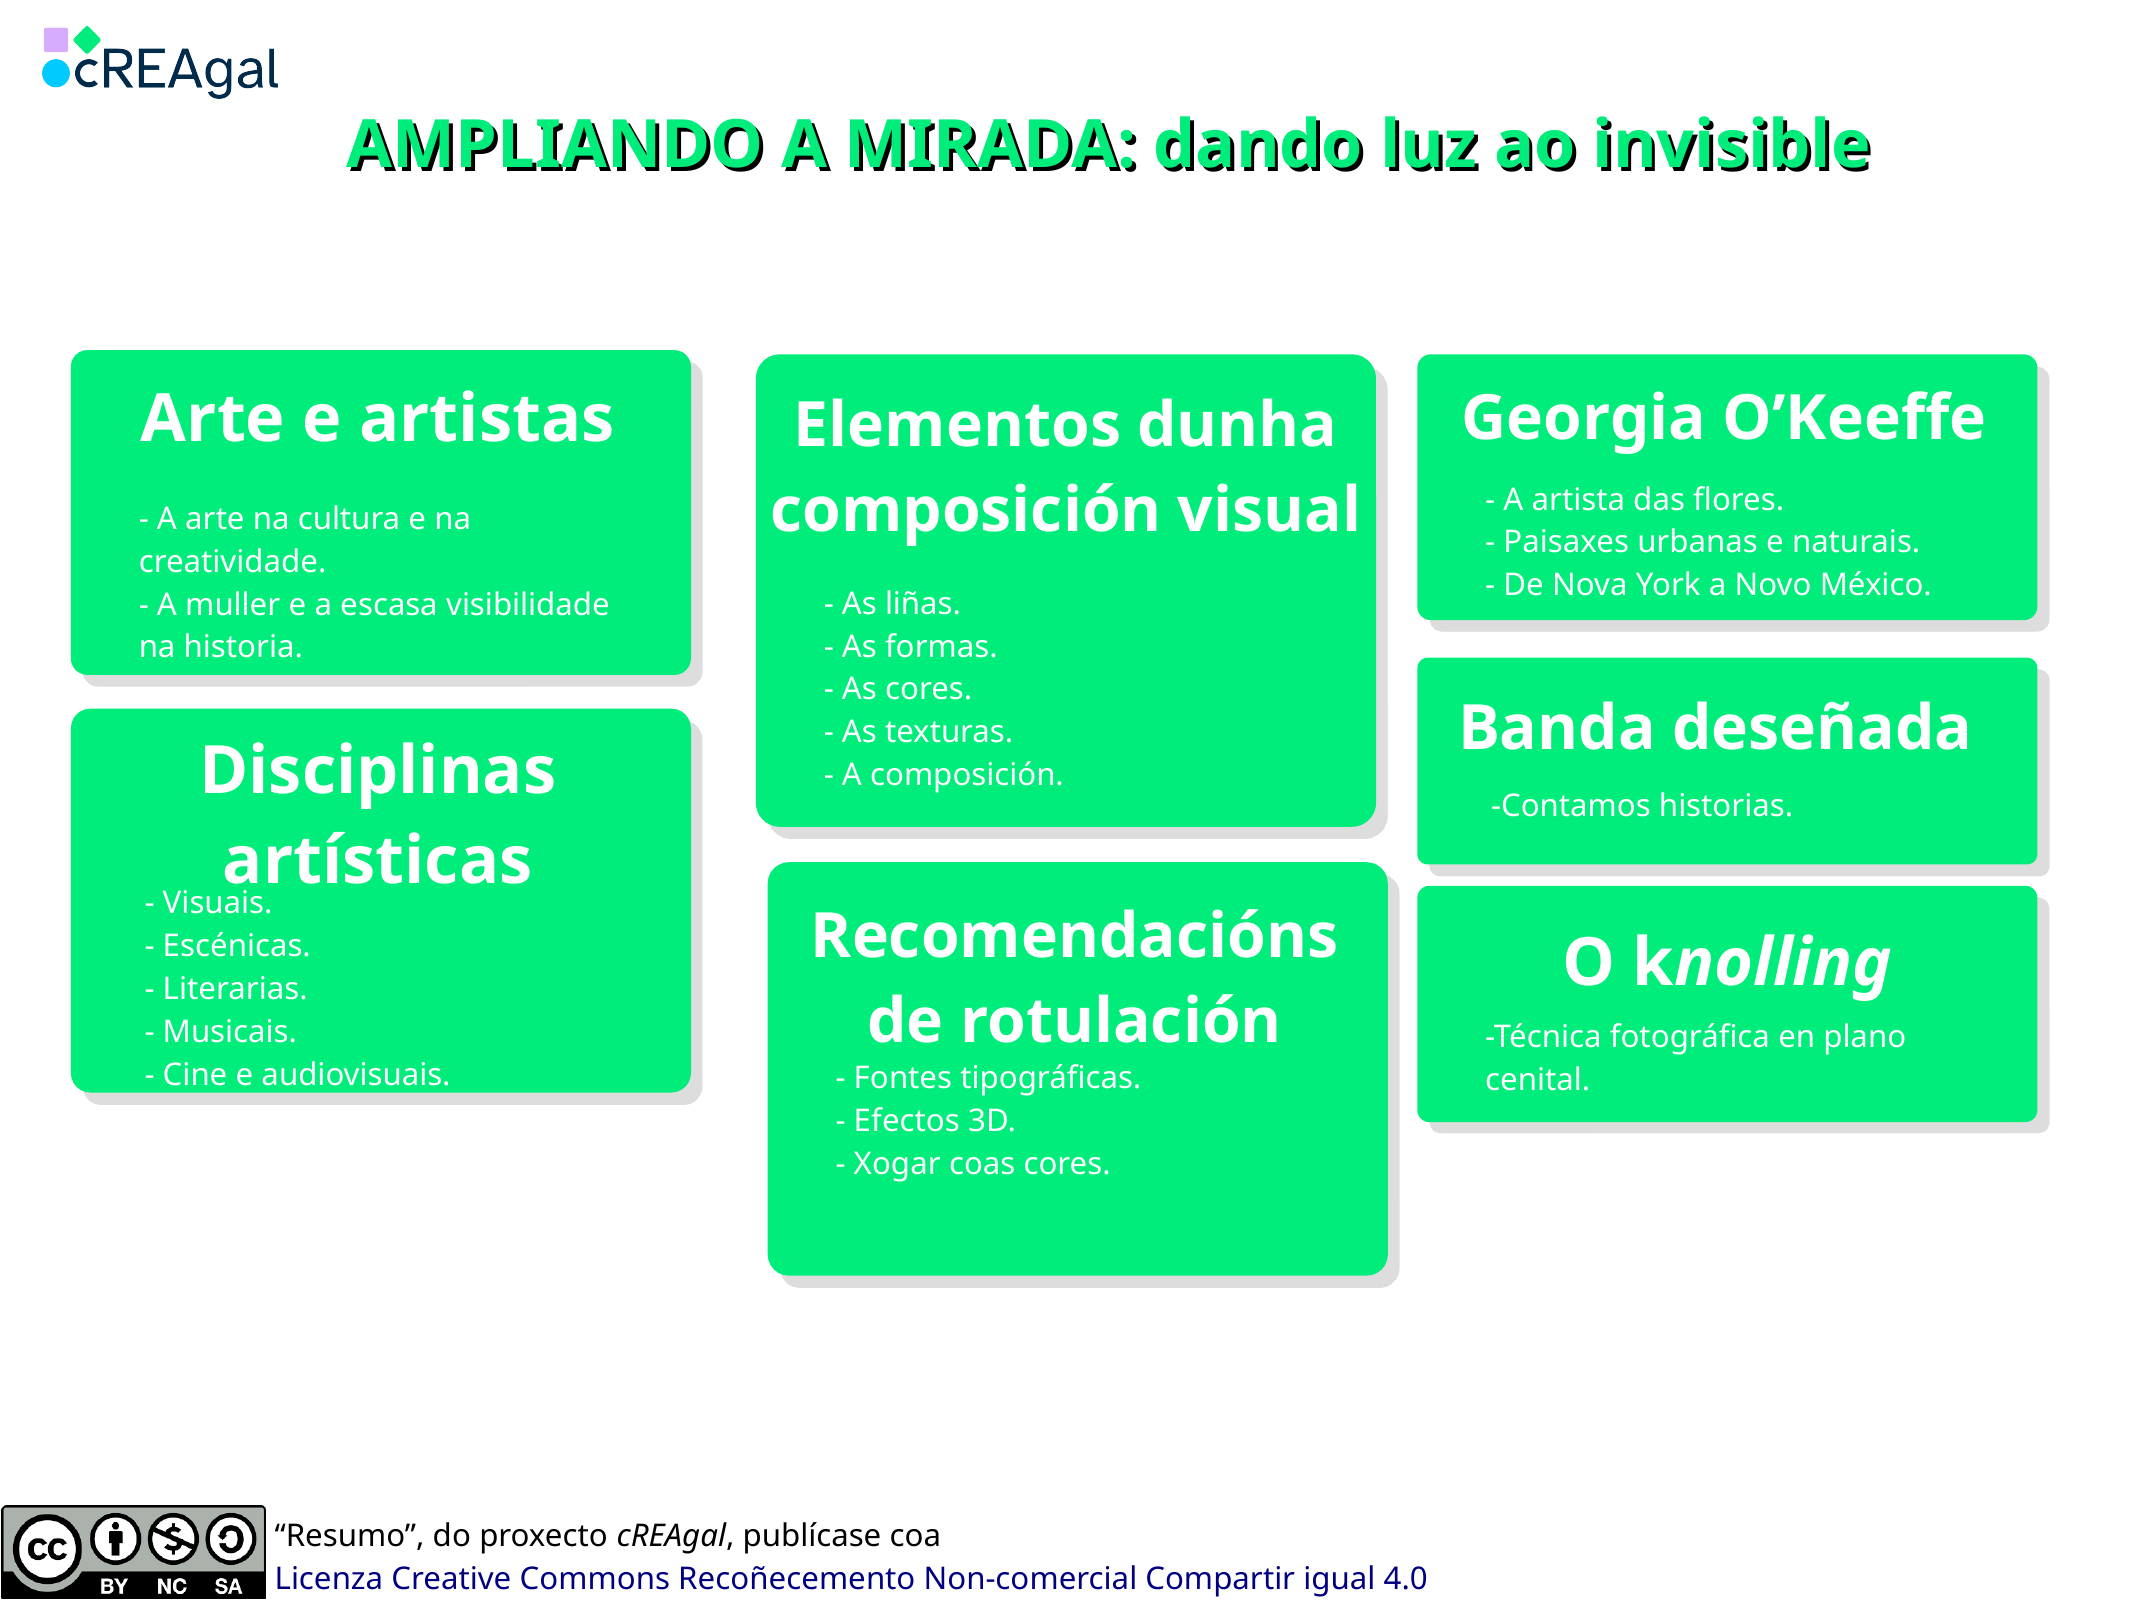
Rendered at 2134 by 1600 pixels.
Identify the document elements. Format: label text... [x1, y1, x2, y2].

text_box Georgia O’Keeffe [1399, 365, 2050, 458]
picture [1, 1505, 266, 1599]
text_box Recomendacións de rotulación [750, 882, 1400, 1054]
text_box [1417, 657, 2038, 865]
text_box - Fontes tipográficas. - Efectos 3D. - Xogar coas cores. [820, 1054, 1329, 1205]
text_box [70, 350, 692, 675]
text_box AMPLIANDO A MIRADA: dando luz ao invisible [295, 88, 1924, 319]
text_box Banda deseñada [1405, 675, 2026, 769]
text_box [755, 678, 1377, 827]
text_box Arte e artistas [82, 362, 674, 469]
text_box [1417, 354, 2038, 365]
text_box [767, 1054, 1388, 1276]
text_box O knolling [1505, 906, 1949, 1005]
text_box - As liñas. - As formas. - As cores. - As texturas. - A composición. [809, 678, 1317, 782]
text_box Elementos dunha composición visual [732, 372, 1400, 678]
text_box [767, 862, 1388, 882]
text_box [1417, 458, 2038, 621]
text_box [1417, 885, 2038, 1123]
text_box Disciplinas artísticas [82, 714, 674, 895]
picture [42, 26, 278, 99]
text_box -Técnica fotográfica en plano cenital. [1470, 1006, 1979, 1105]
text_box “Resumo”, do proxecto cREAgal, publícase coa Licenza Creative Commons Recoñecemento Non-comercial Compartir igual 4.0 [266, 1505, 1884, 1599]
text_box [70, 708, 692, 1093]
text_box - A artista das flores. - Paisaxes urbanas e naturais. - De Nova York a Novo México. [1470, 469, 1979, 631]
text_box - A arte na cultura e na creatividade. - A muller e a escasa visibilidade na historia. [124, 488, 632, 708]
text_box [756, 354, 1376, 372]
text_box - Visuais. - Escénicas. - Literarias. - Musicais. - Cine e audiovisuais. [129, 873, 638, 1143]
text_box -Contamos historias. [1476, 775, 1949, 885]
